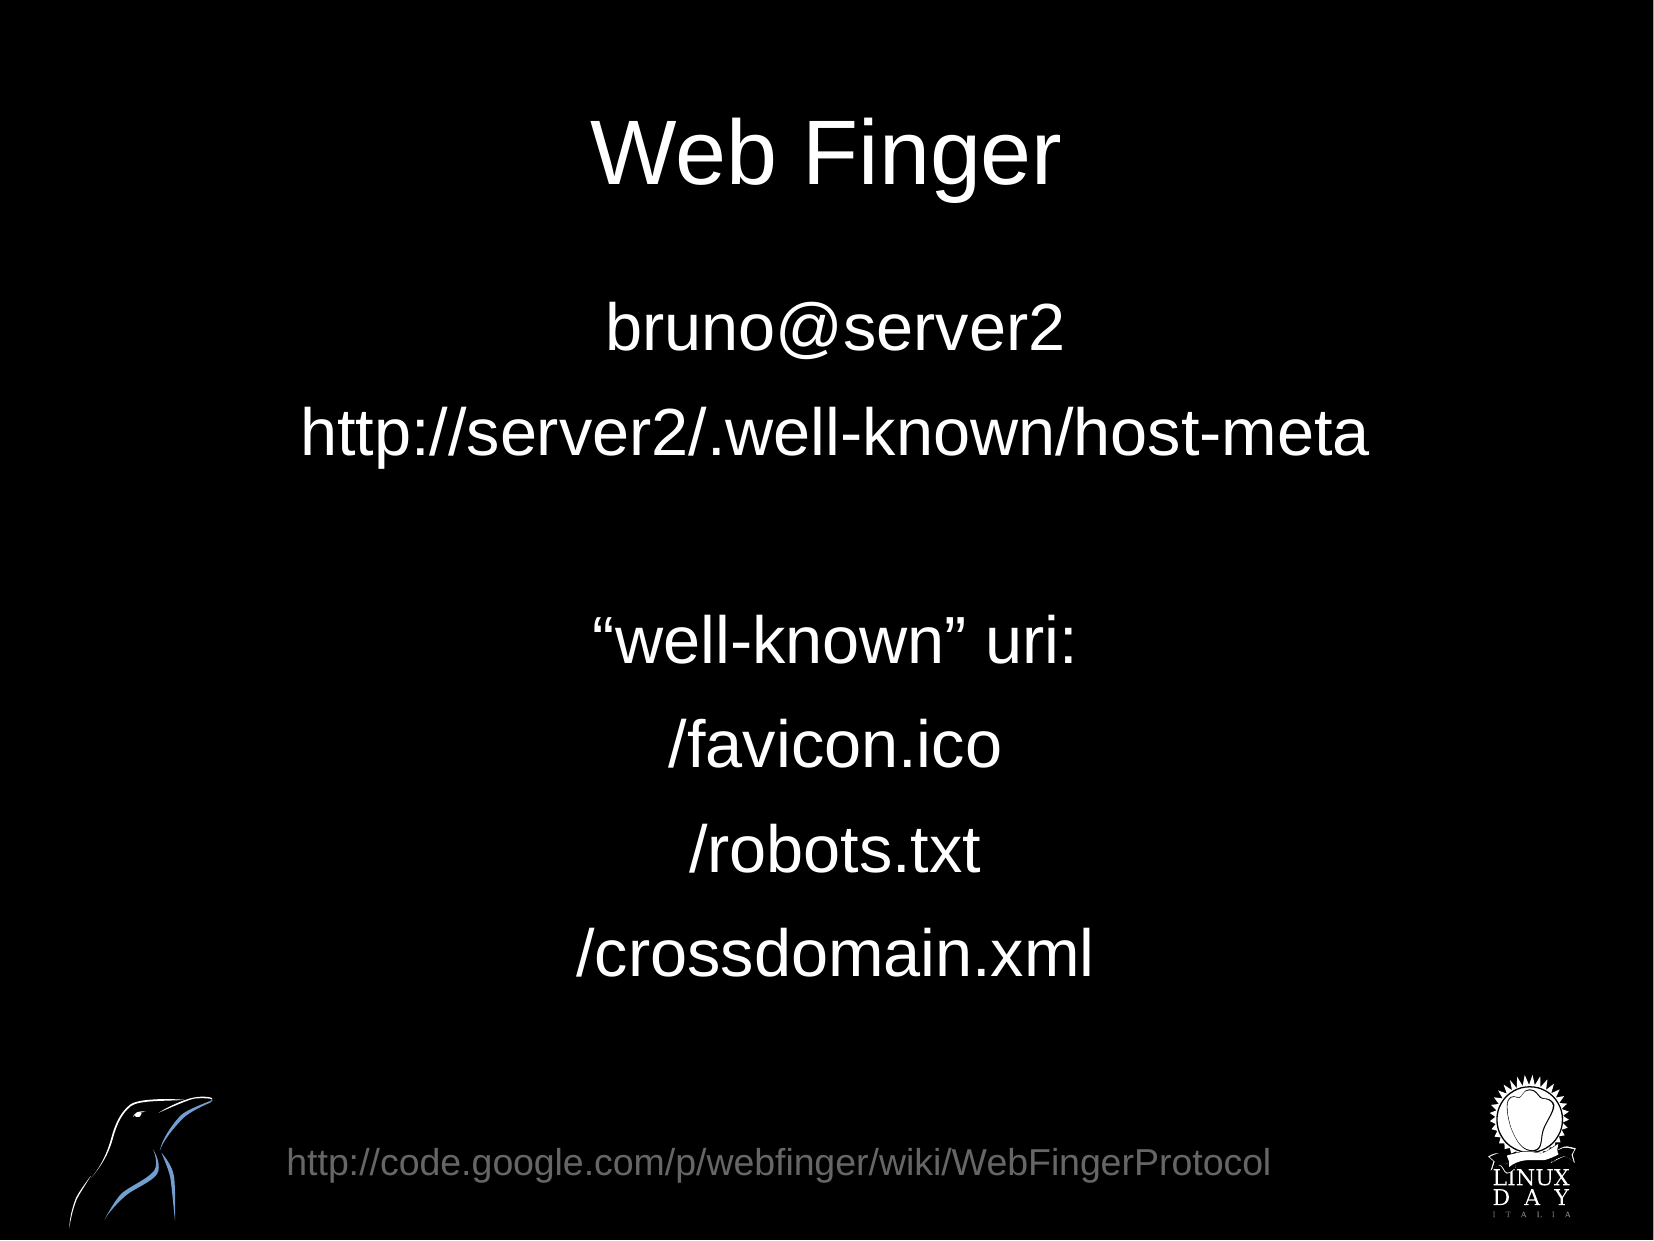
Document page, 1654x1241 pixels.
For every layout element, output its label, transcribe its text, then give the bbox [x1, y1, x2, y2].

title Web Finger [82, 56, 1571, 250]
list bruno@server2 http://server2/.well-known/host-meta “well-known” uri: /favicon.ico /robots.txt /crossdomain.xml [82, 290, 1571, 1109]
text_box http://code.google.com/p/webfinger/wiki/WebFingerProtocol [271, 1133, 1441, 1191]
